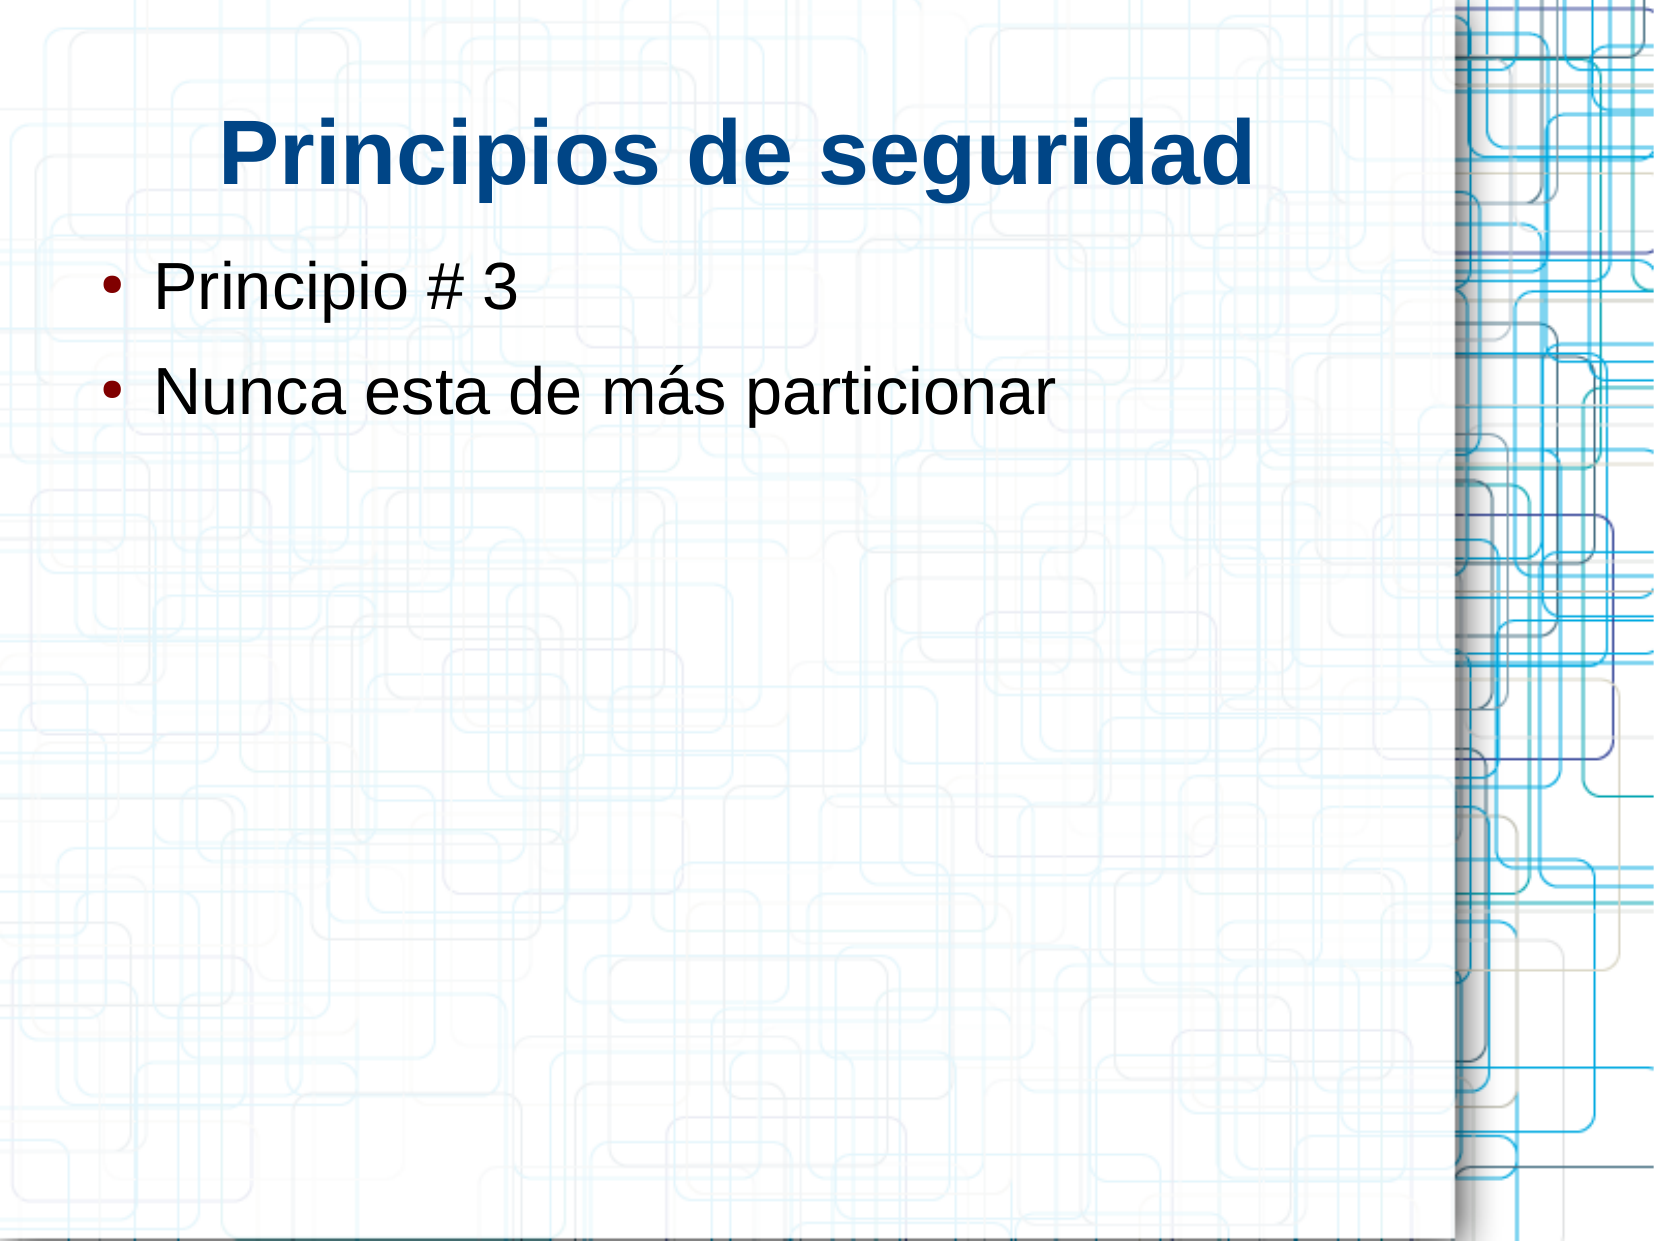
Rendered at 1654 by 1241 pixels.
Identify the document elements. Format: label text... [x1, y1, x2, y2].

title Principios de seguridad [59, 56, 1418, 250]
picture [0, 0, 1654, 1241]
list Principio # 3 Nunca esta de más particionar [82, 249, 1418, 1054]
